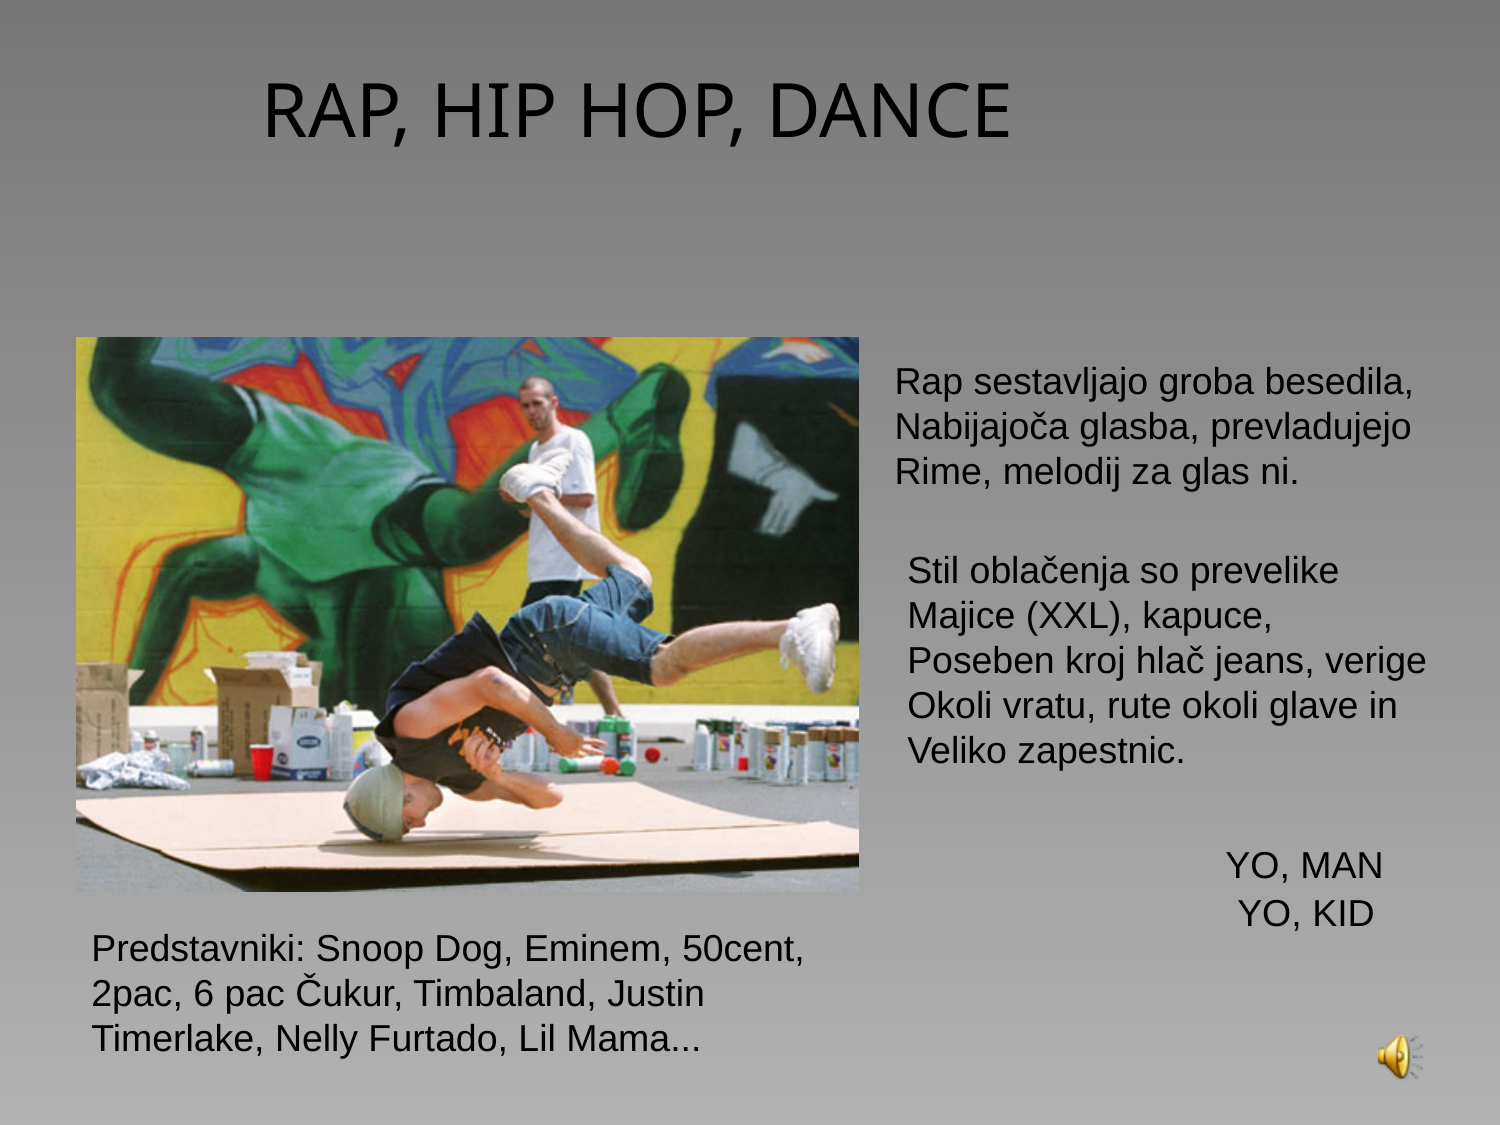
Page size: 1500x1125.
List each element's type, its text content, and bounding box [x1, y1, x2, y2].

picture [1376, 1034, 1427, 1085]
text_box Rap sestavljajo groba besedila, Nabijajoča glasba, prevladujejo Rime, melodij za glas ni. [879, 349, 1500, 500]
picture [76, 337, 859, 892]
text_box Stil oblačenja so prevelike Majice (XXL), kapuce, Poseben kroj hlač jeans, verige Okoli vratu, rute okoli glave in Veliko zapestnic. [892, 538, 1442, 779]
text_box Predstavniki: Snoop Dog, Eminem, 50cent, 2pac, 6 pac Čukur, Timbaland, Justin Timerlake, Nelly Furtado, Lil Mama... [76, 916, 827, 1067]
text_box RAP, HIP HOP, DANCE [64, 54, 1211, 303]
text_box YO, KID [1222, 881, 1390, 942]
text_box YO, MAN [1210, 834, 1399, 894]
